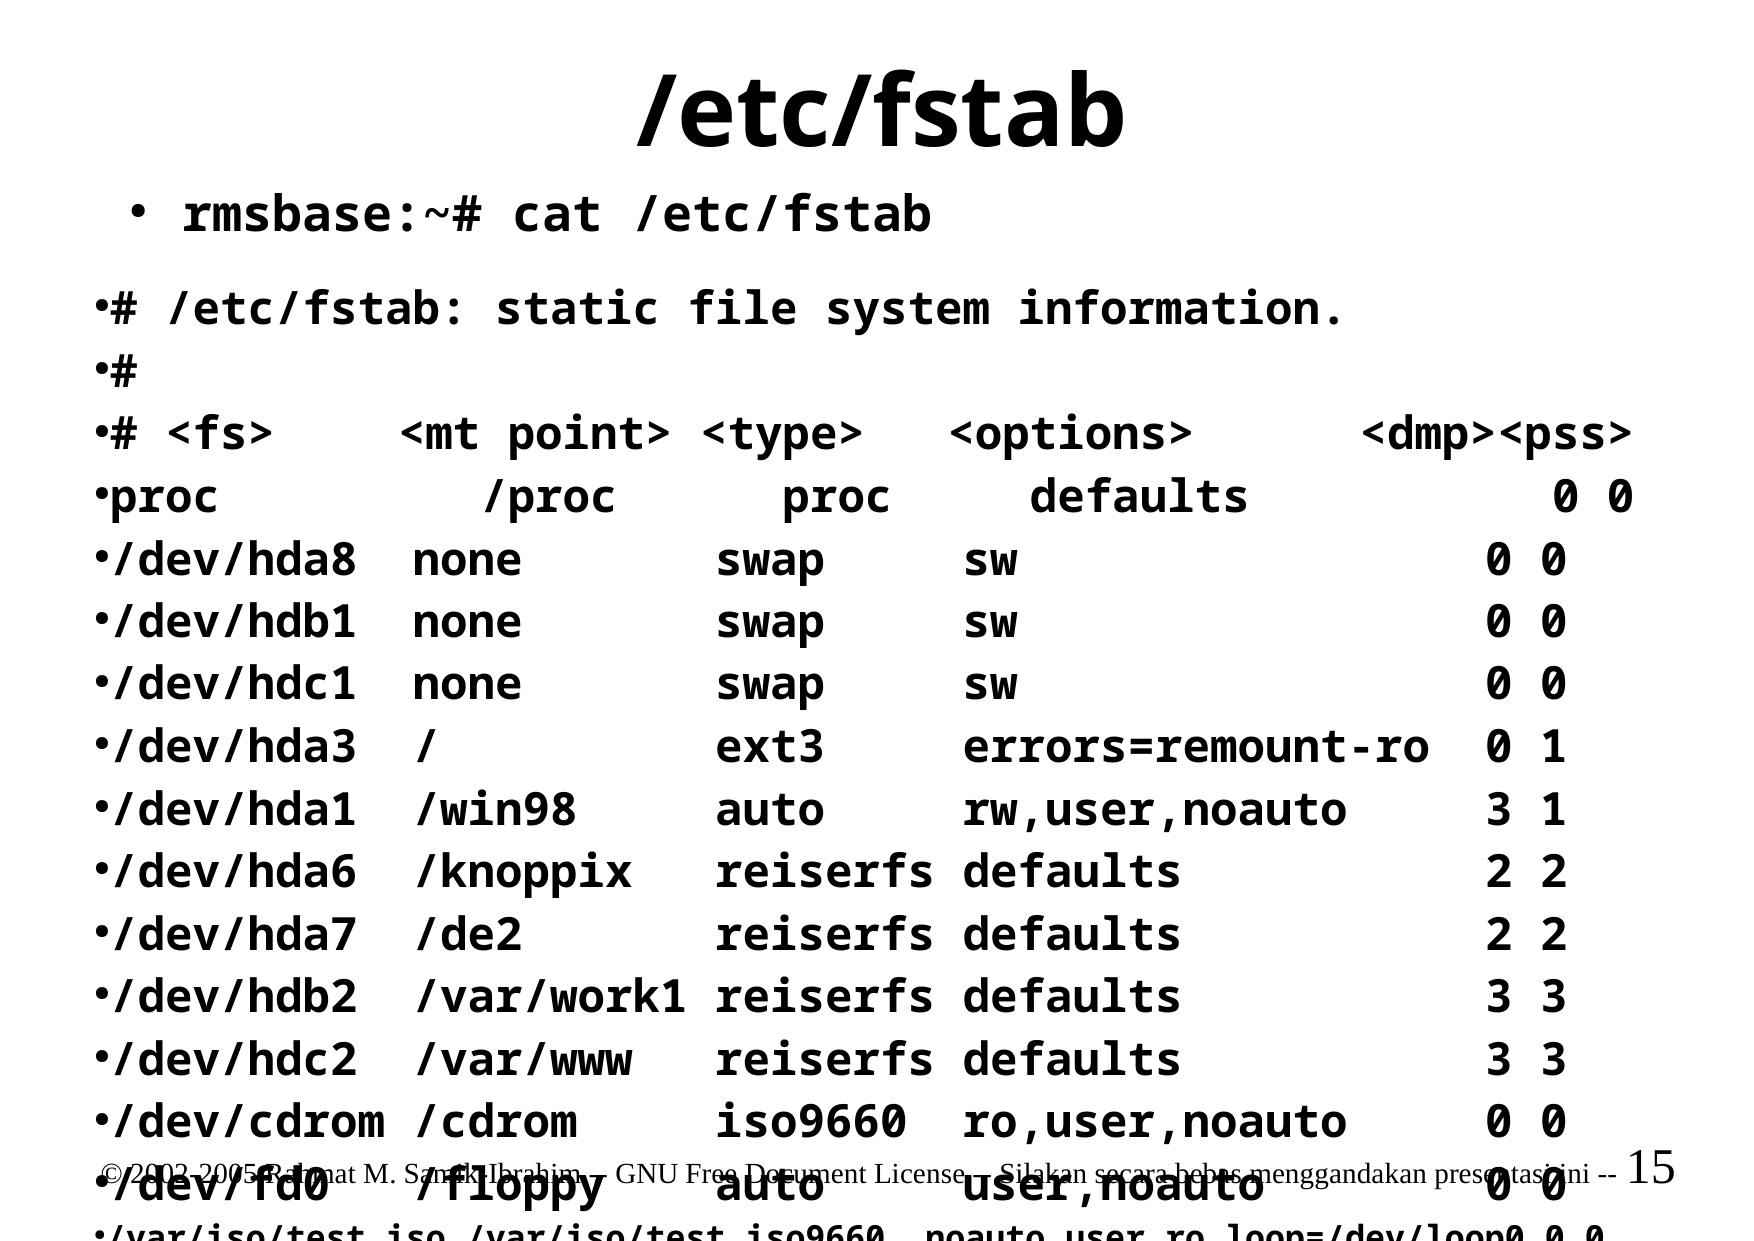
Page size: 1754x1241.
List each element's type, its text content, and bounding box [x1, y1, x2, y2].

title /etc/fstab [173, 43, 1591, 171]
list rmsbase:~# cat /etc/fstab # /etc/fstab: static file system information. # # <fs> <mt point> <type> <options> <dmp><pss> proc /proc proc defaults 0 0 /dev/hda8 none swap sw 0 0 /dev/hdb1 none swap sw 0 0 /dev/hdc1 none swap sw 0 0 /dev/hda3 / ext3 errors=remount-ro 0 1 /dev/hda1 /win98 auto rw,user,noauto 3 1 /dev/hda6 /knoppix reiserfs defaults 2 2 /dev/hda7 /de2 reiserfs defaults 2 2 /dev/hdb2 /var/work1 reiserfs defaults 3 3 /dev/hdc2 /var/www reiserfs defaults 3 3 /dev/cdrom /cdrom iso9660 ro,user,noauto 0 0 /dev/fd0 /floppy auto user,noauto 0 0 /var/iso/test.iso /var/iso/test iso9660 noauto,user,ro,loop=/dev/loop0 0 0 fstab: informasi statik sistem berkas [94, 177, 1677, 1209]
